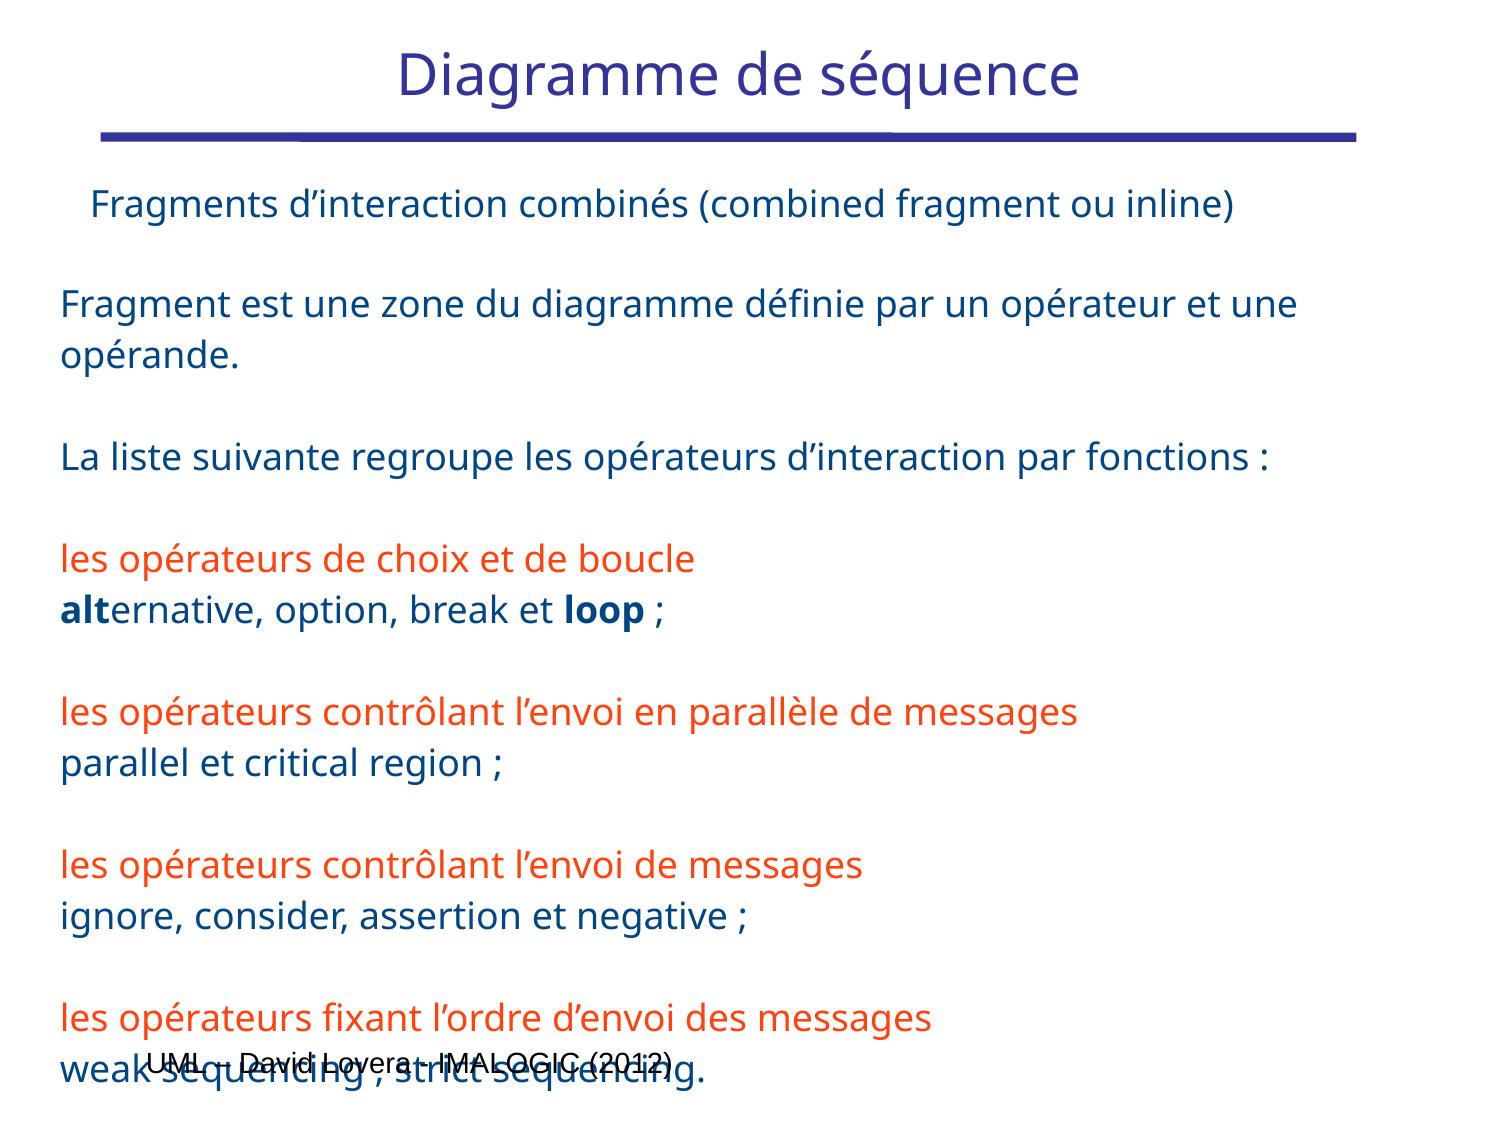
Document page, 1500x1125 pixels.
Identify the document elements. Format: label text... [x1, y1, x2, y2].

text_box Fragment est une zone du diagramme définie par un opérateur et une opérande. La liste suivante regroupe les opérateurs d’interaction par fonctions : les opérateurs de choix et de boucle alternative, option, break et loop ; les opérateurs contrôlant l’envoi en parallèle de messages parallel et critical region ; les opérateurs contrôlant l’envoi de messages ignore, consider, assertion et negative ; les opérateurs fixant l’ordre d’envoi des messages weak sequencing , strict sequencing. [45, 270, 1471, 1013]
list UML – David Lovera - IMALOGIC (2012) [75, 1047, 1425, 1087]
text_box Diagramme de séquence [382, 29, 1096, 115]
text_box Fragments d’interaction combinés (combined fragment ou inline) [75, 169, 1351, 240]
